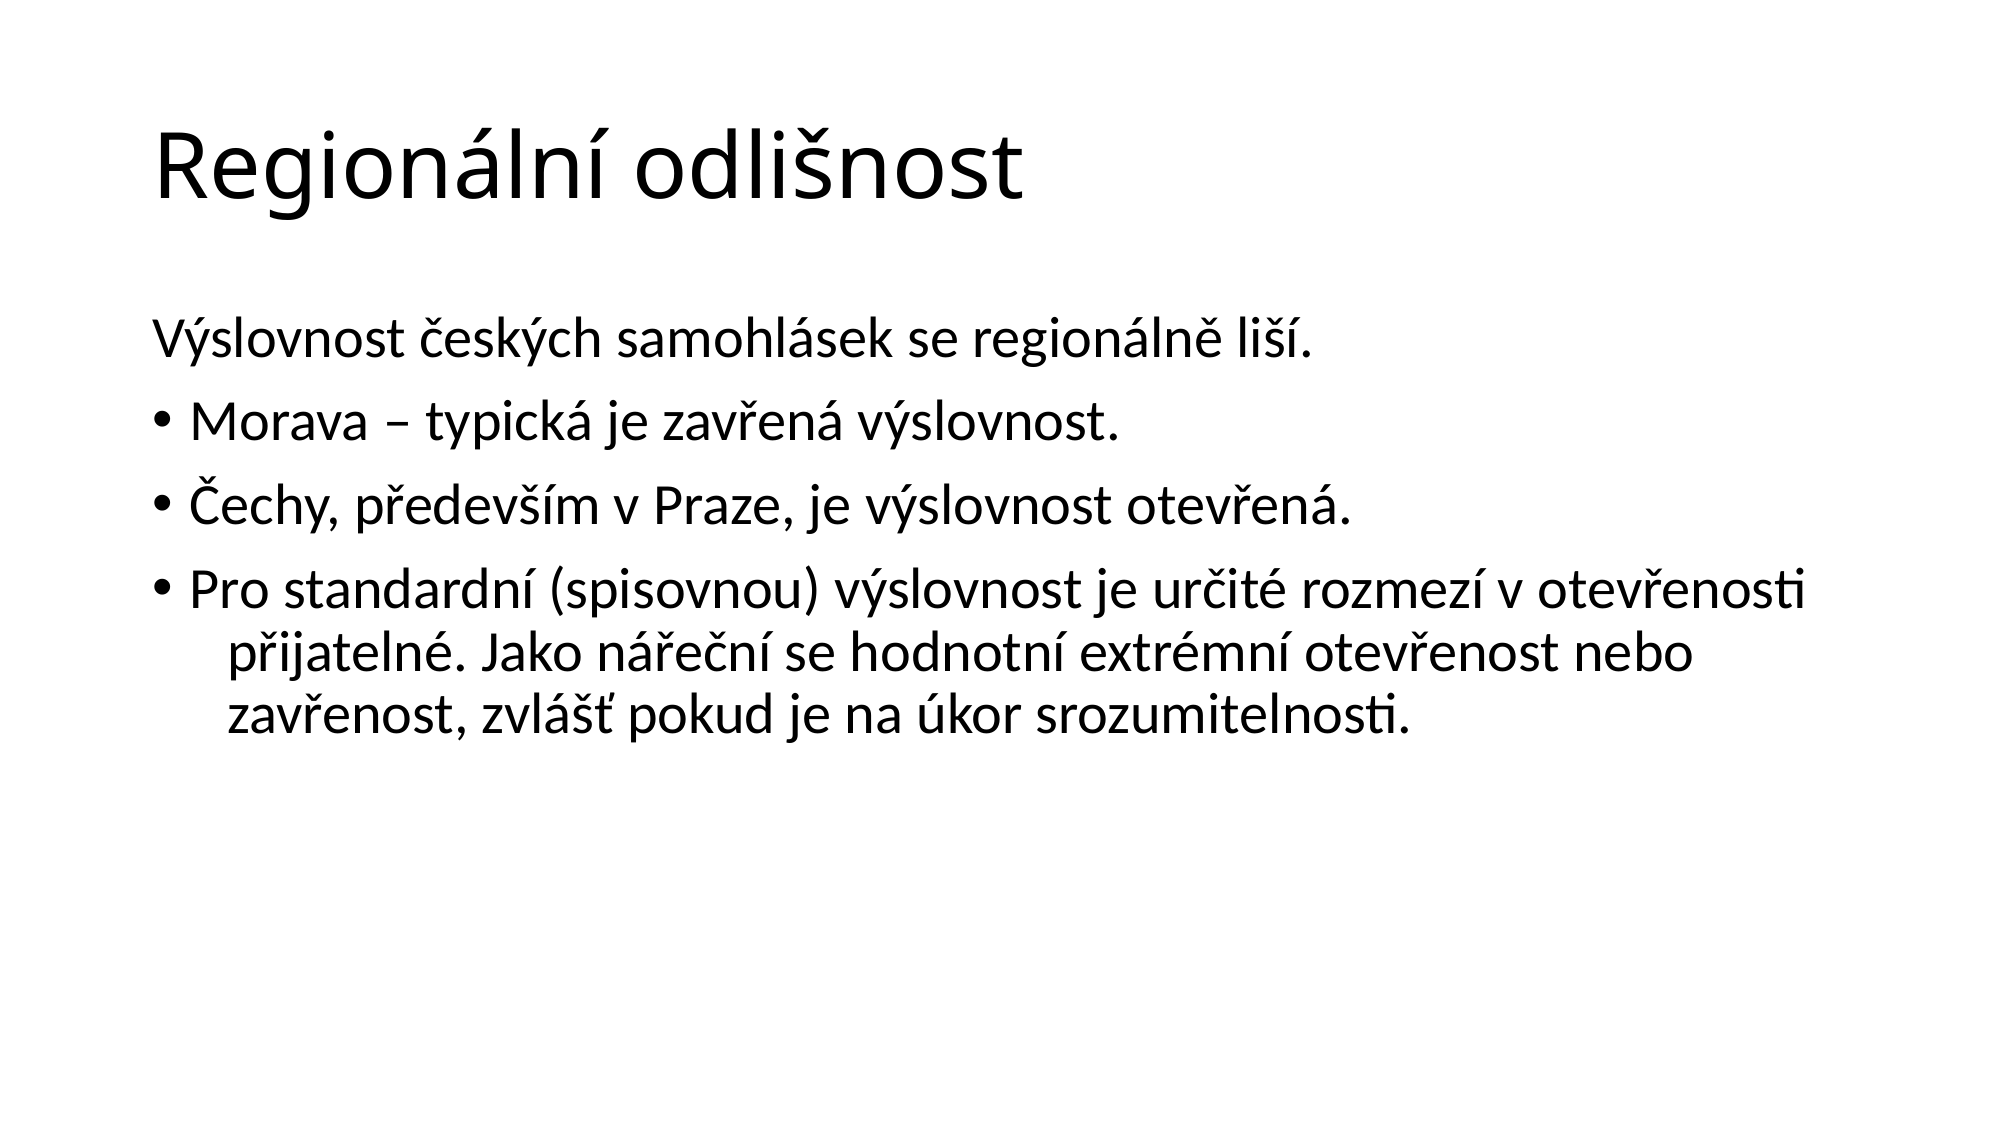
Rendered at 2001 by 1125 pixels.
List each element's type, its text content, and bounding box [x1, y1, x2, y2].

title Regionální odlišnost [137, 59, 1863, 278]
list Výslovnost českých samohlásek se regionálně liší. Morava – typická je zavřená výslovnost. Čechy, především v Praze, je výslovnost otevřená. Pro standardní (spisovnou) výslovnost je určité rozmezí v otevřenosti přijatelné. Jako nářeční se hodnotní extrémní otevřenost nebo zavřenost, zvlášť pokud je na úkor srozumitelnosti. [137, 299, 1863, 1014]
